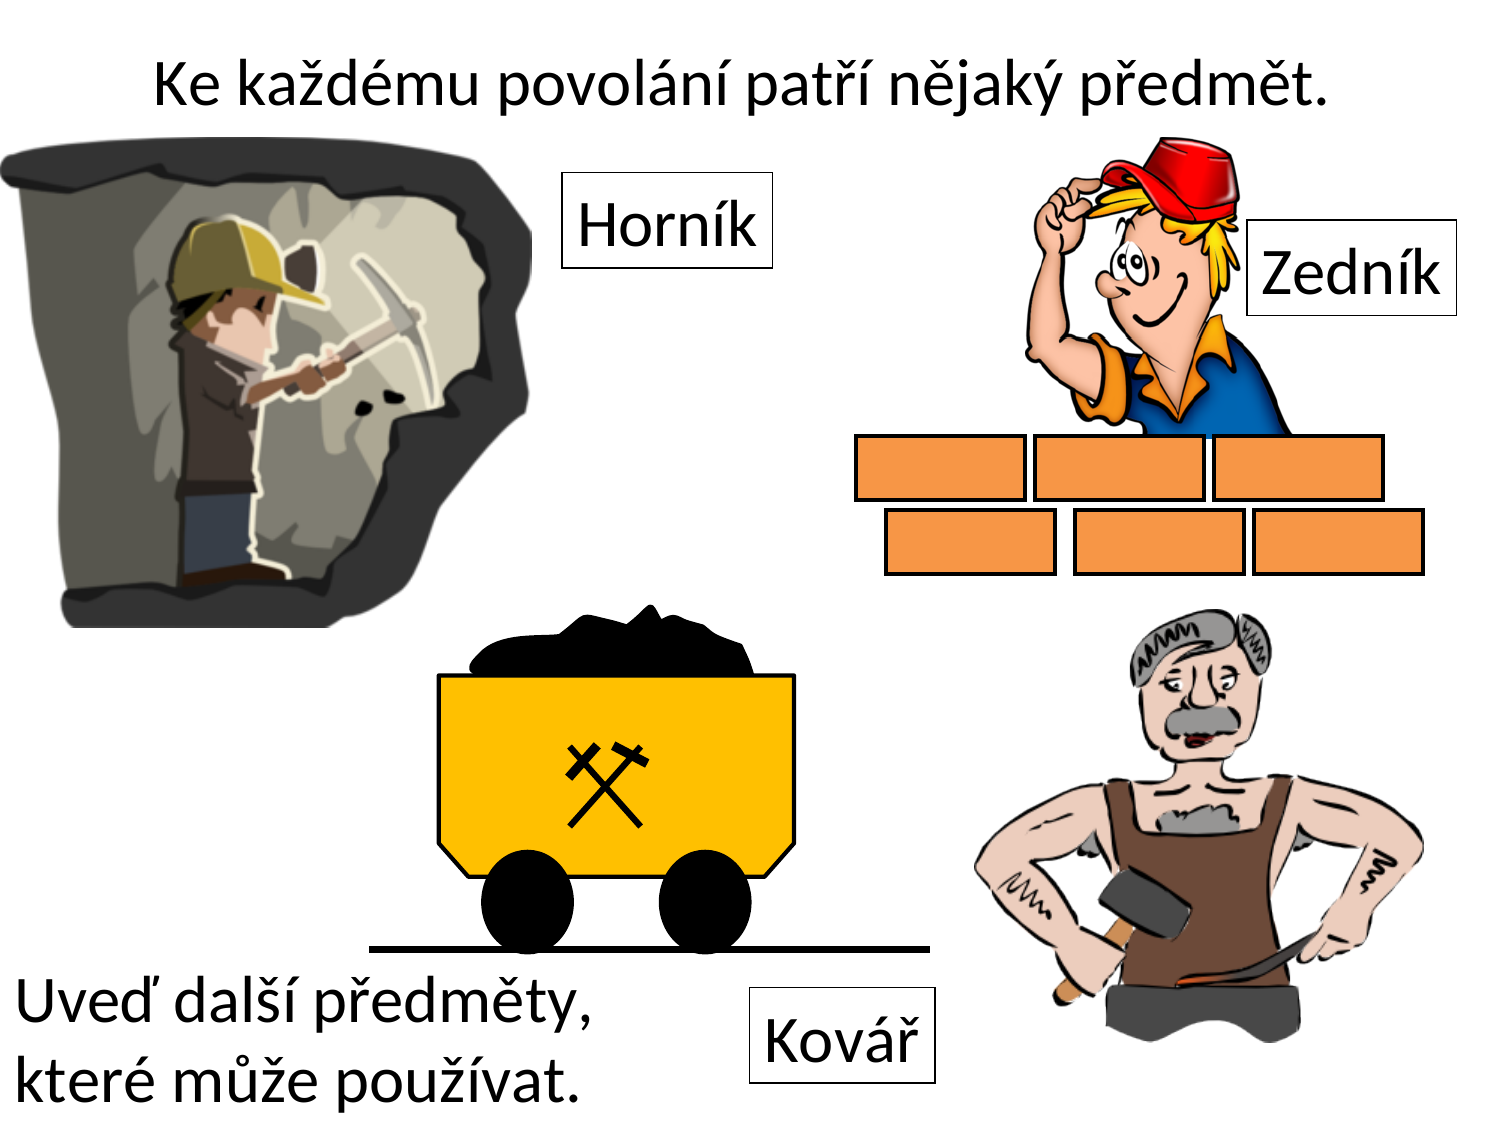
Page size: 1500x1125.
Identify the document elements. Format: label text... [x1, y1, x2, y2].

text_box [856, 435, 1026, 500]
text_box Zedník [1246, 219, 1457, 316]
text_box Kovář [749, 987, 935, 1084]
text_box [886, 510, 1056, 575]
text_box Ke každému povolání patří nějaký předmět. [139, 30, 1347, 127]
text_box [1254, 510, 1424, 575]
picture [0, 137, 532, 628]
text_box Uveď další předměty, které může používat. [0, 948, 610, 1124]
text_box [438, 606, 795, 946]
text_box [1074, 510, 1245, 575]
text_box Horník [562, 172, 773, 269]
text_box [1214, 435, 1384, 500]
picture [1025, 137, 1294, 439]
text_box [1035, 435, 1205, 500]
picture [974, 609, 1424, 1043]
